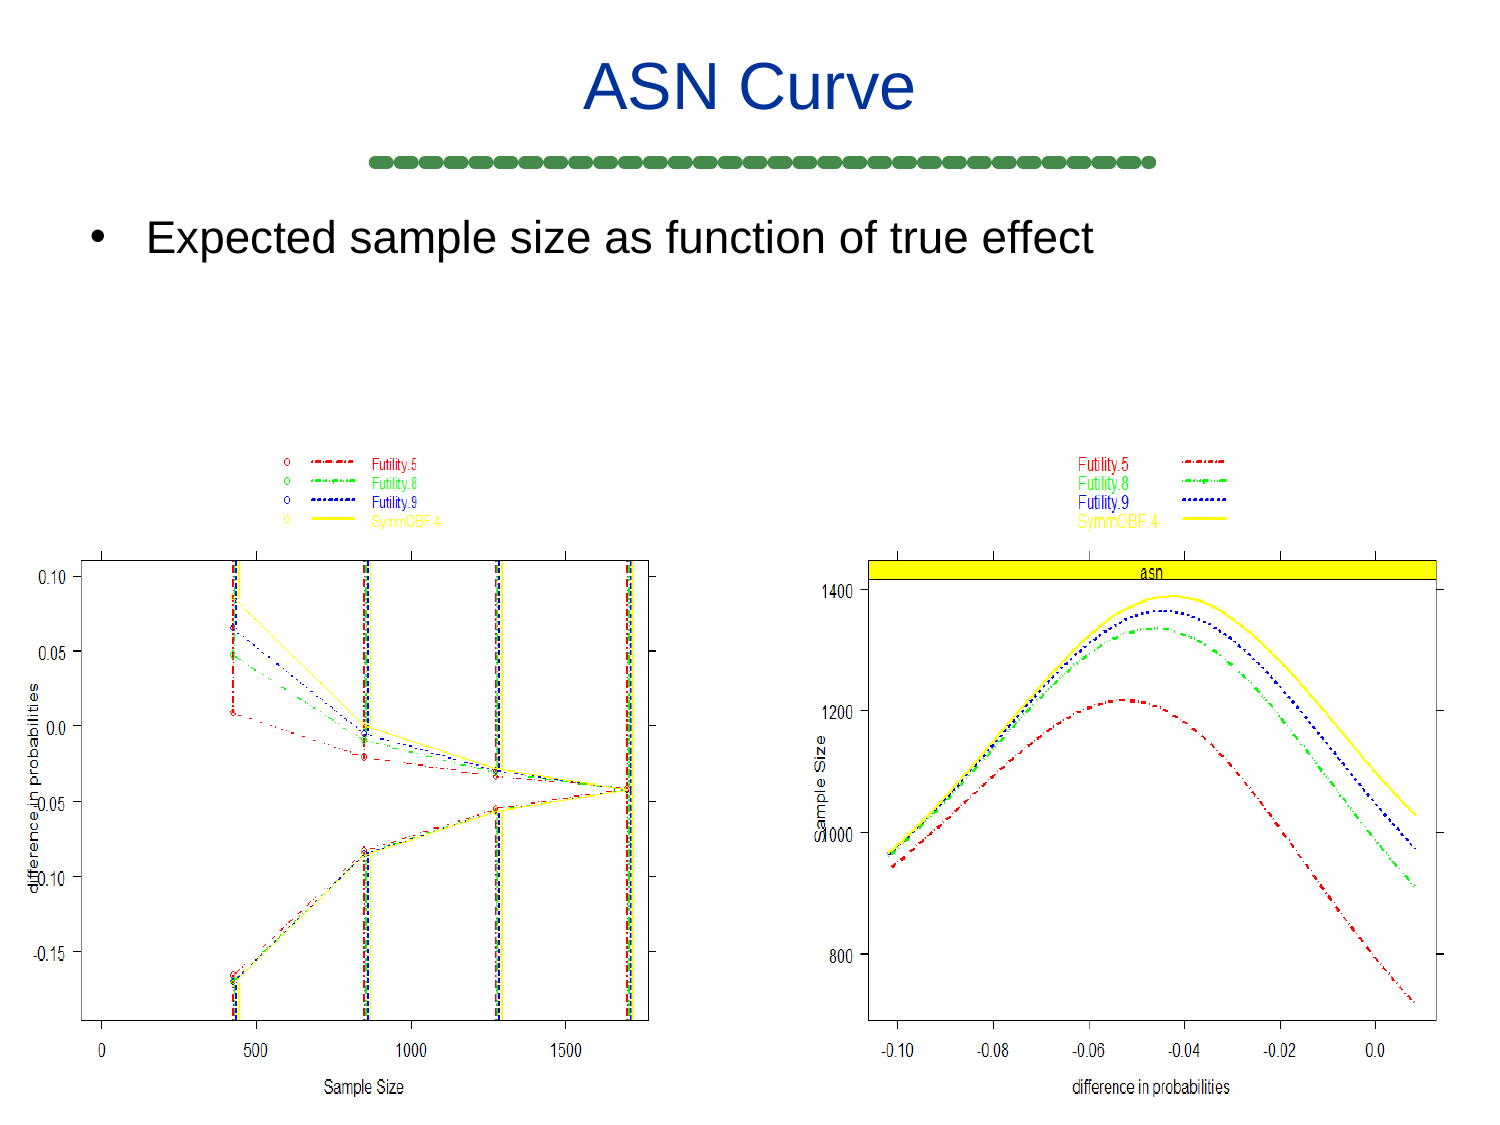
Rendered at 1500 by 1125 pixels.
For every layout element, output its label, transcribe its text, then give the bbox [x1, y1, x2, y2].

picture [0, 399, 713, 1125]
picture [787, 399, 1500, 1125]
list Expected sample size as function of true effect [74, 200, 1463, 943]
title ASN Curve [37, 24, 1463, 141]
